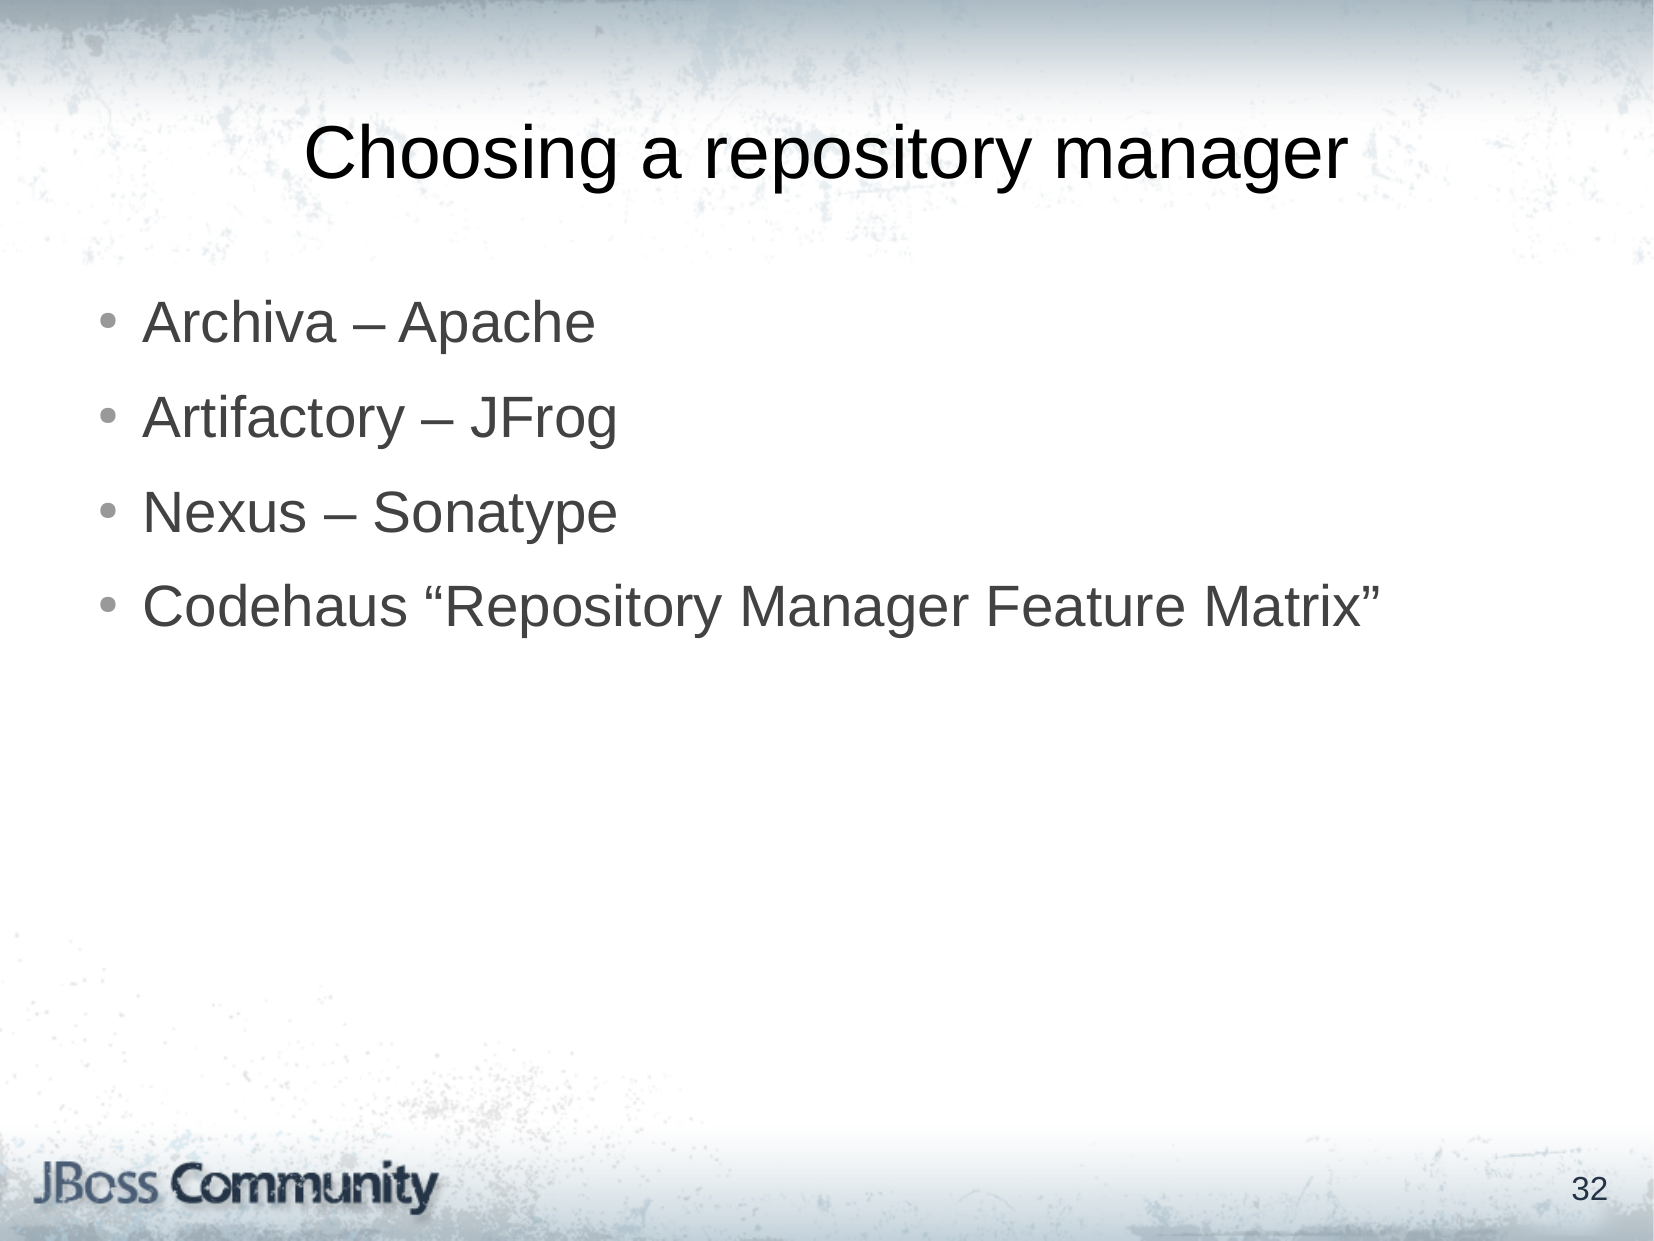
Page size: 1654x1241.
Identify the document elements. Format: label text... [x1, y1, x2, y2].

list Archiva – Apache Artifactory – JFrog Nexus – Sonatype Codehaus “Repository Manager Feature Matrix” [82, 290, 1571, 1109]
title Choosing a repository manager [82, 49, 1571, 257]
picture [0, 0, 1654, 1241]
